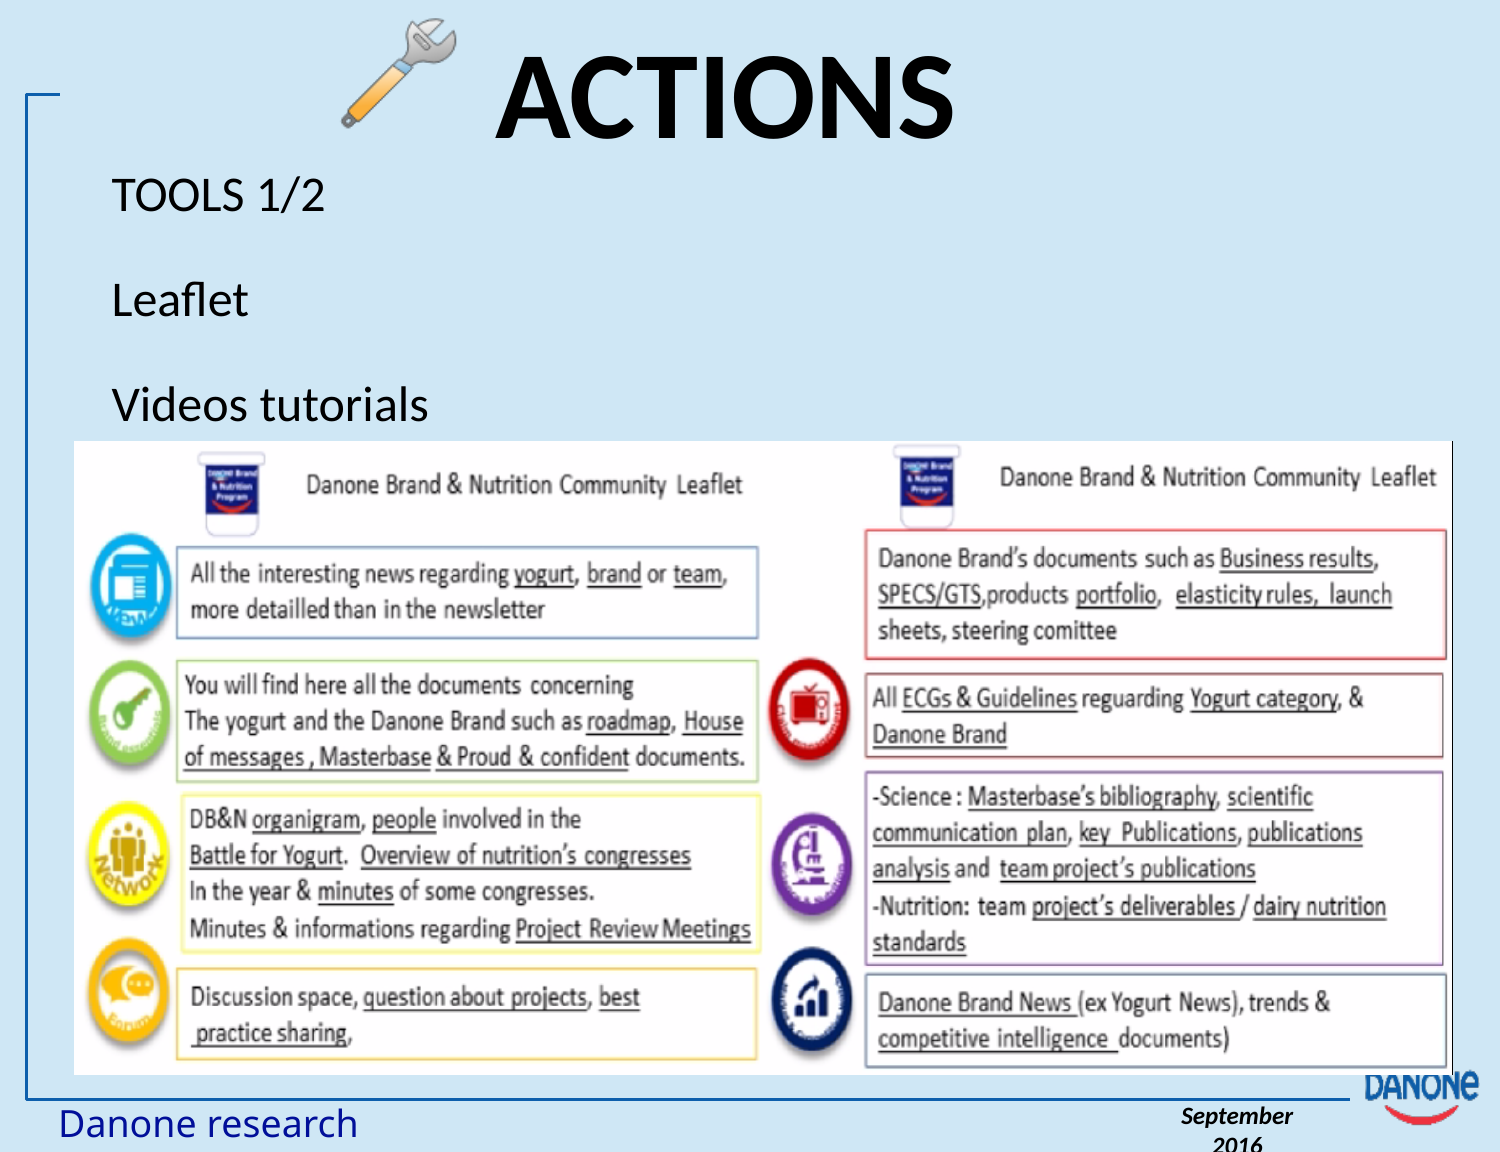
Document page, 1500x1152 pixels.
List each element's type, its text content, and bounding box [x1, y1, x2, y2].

text_box TOOLS 1/2 Leaflet Videos tutorials [96, 153, 445, 441]
picture [74, 441, 1482, 1130]
text_box September 2016 [1147, 1092, 1327, 1152]
text_box ACTIONS [480, 5, 972, 171]
picture [322, 5, 470, 200]
text_box Danone research [43, 1092, 392, 1152]
